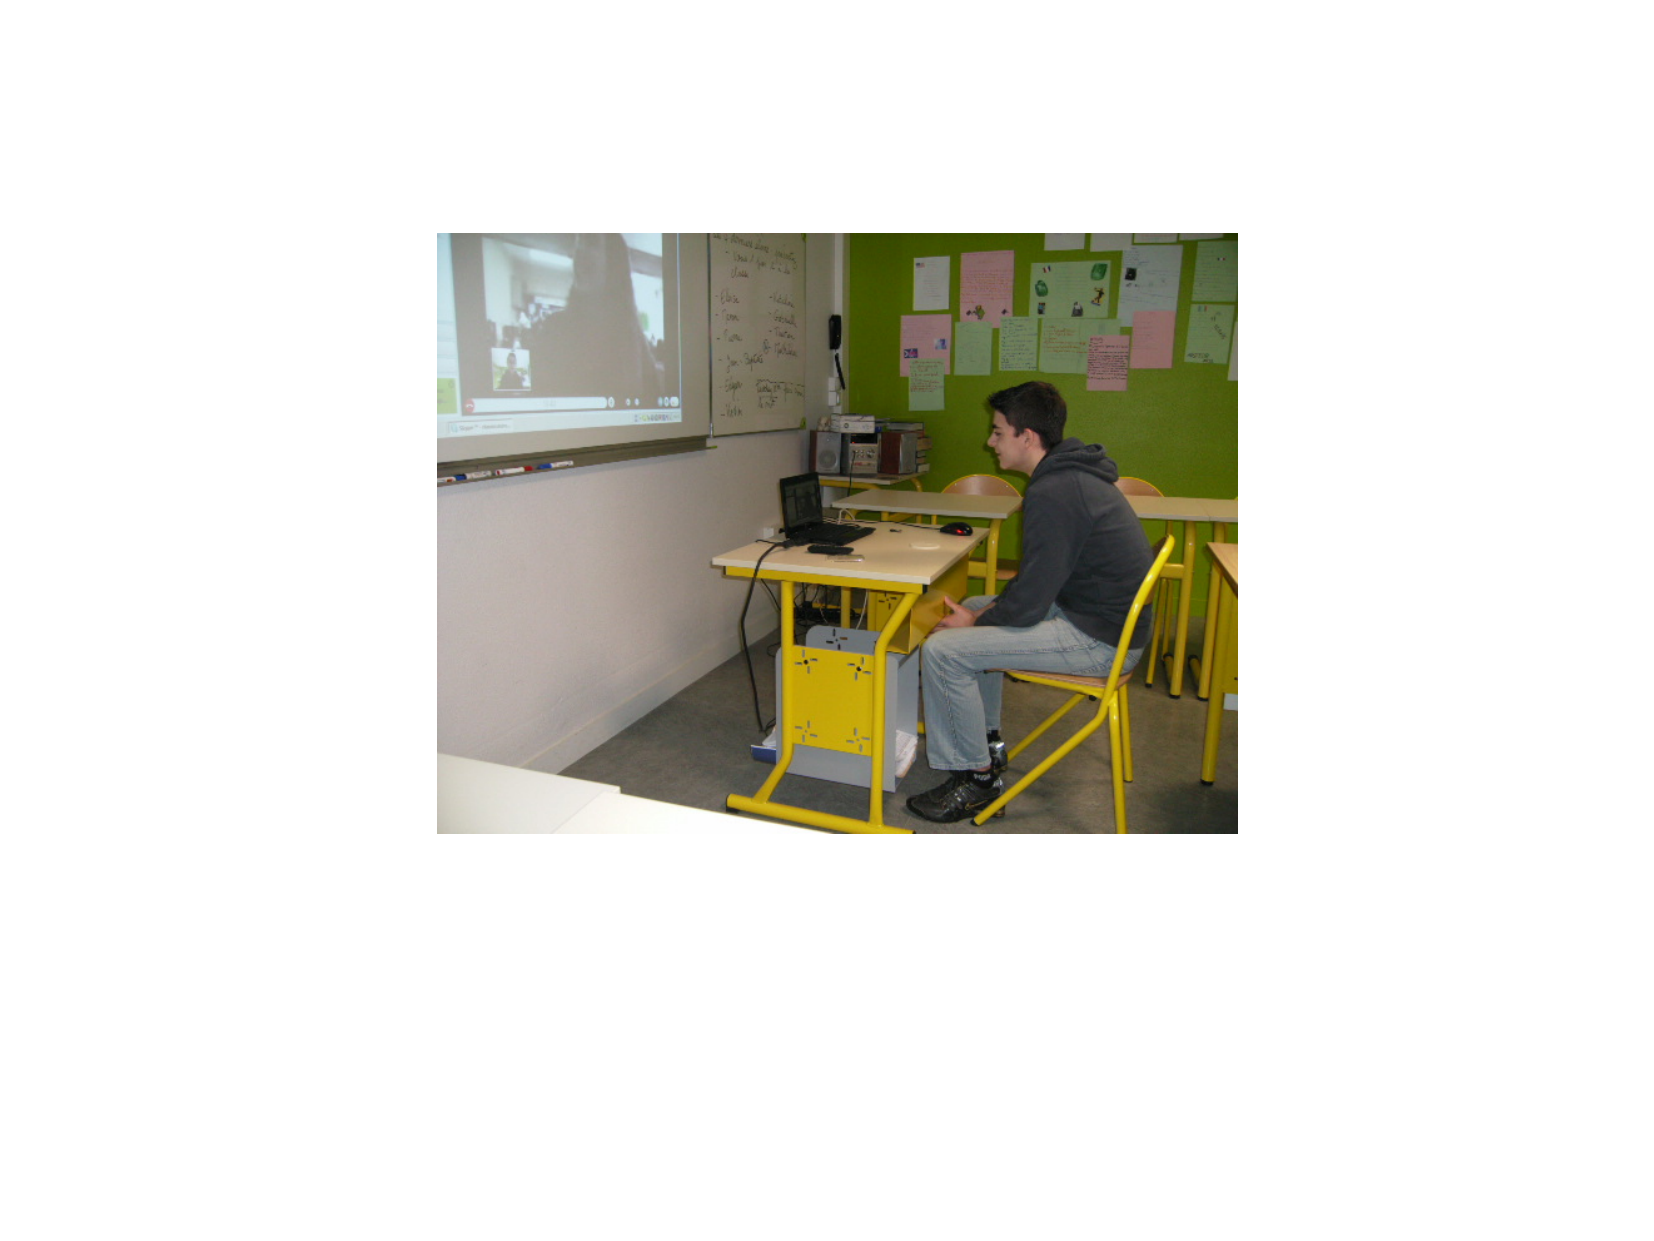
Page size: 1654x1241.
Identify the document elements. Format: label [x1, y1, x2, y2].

picture [437, 233, 1238, 834]
